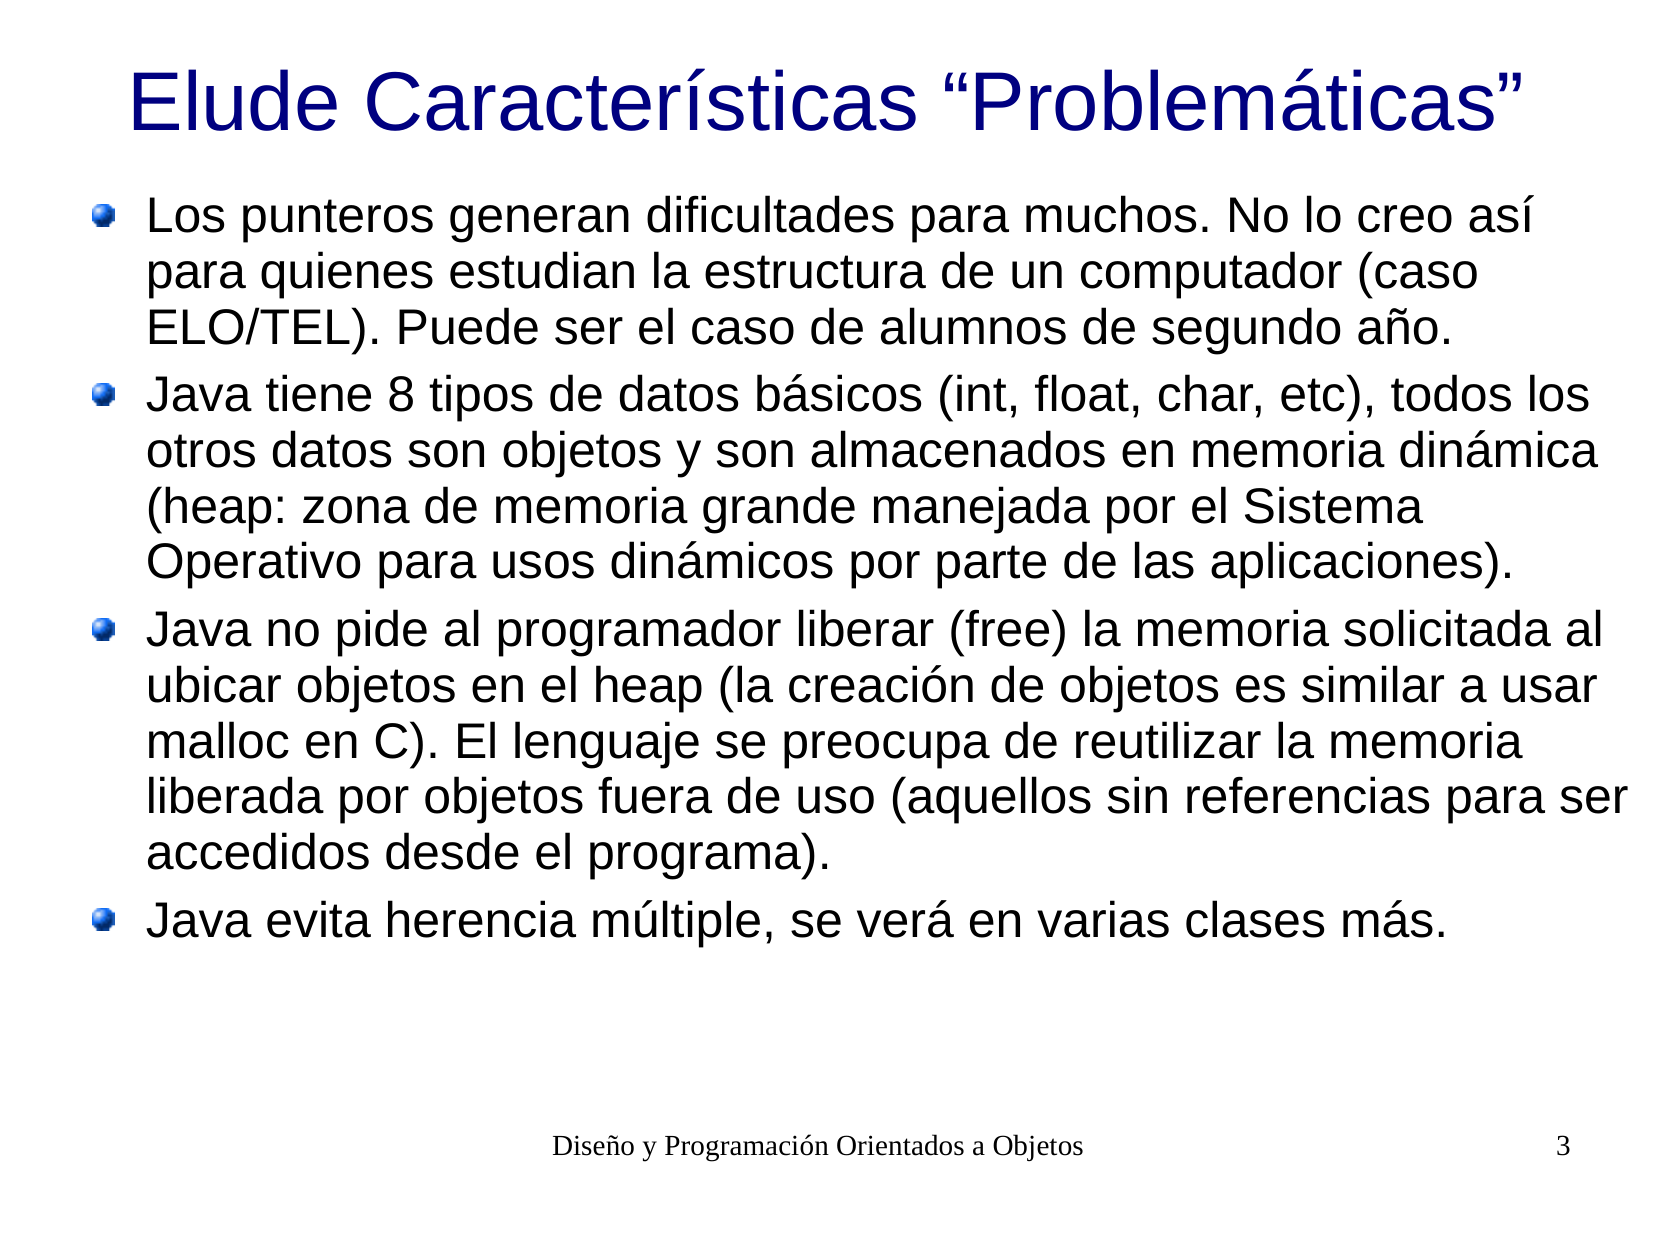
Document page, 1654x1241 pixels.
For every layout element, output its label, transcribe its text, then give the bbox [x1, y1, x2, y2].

list Los punteros generan dificultades para muchos. No lo creo así para quienes estudian la estructura de un computador (caso ELO/TEL). Puede ser el caso de alumnos de segundo año. Java tiene 8 tipos de datos básicos (int, float, char, etc), todos los otros datos son objetos y son almacenados en memoria dinámica (heap: zona de memoria grande manejada por el Sistema Operativo para usos dinámicos por parte de las aplicaciones). Java no pide al programador liberar (free) la memoria solicitada al ubicar objetos en el heap (la creación de objetos es similar a usar malloc en C). El lenguaje se preocupa de reutilizar la memoria liberada por objetos fuera de uso (aquellos sin referencias para ser accedidos desde el programa). Java evita herencia múltiple, se verá en varias clases más. [75, 187, 1643, 1141]
title Elude Características “Problemáticas” [82, 49, 1571, 154]
